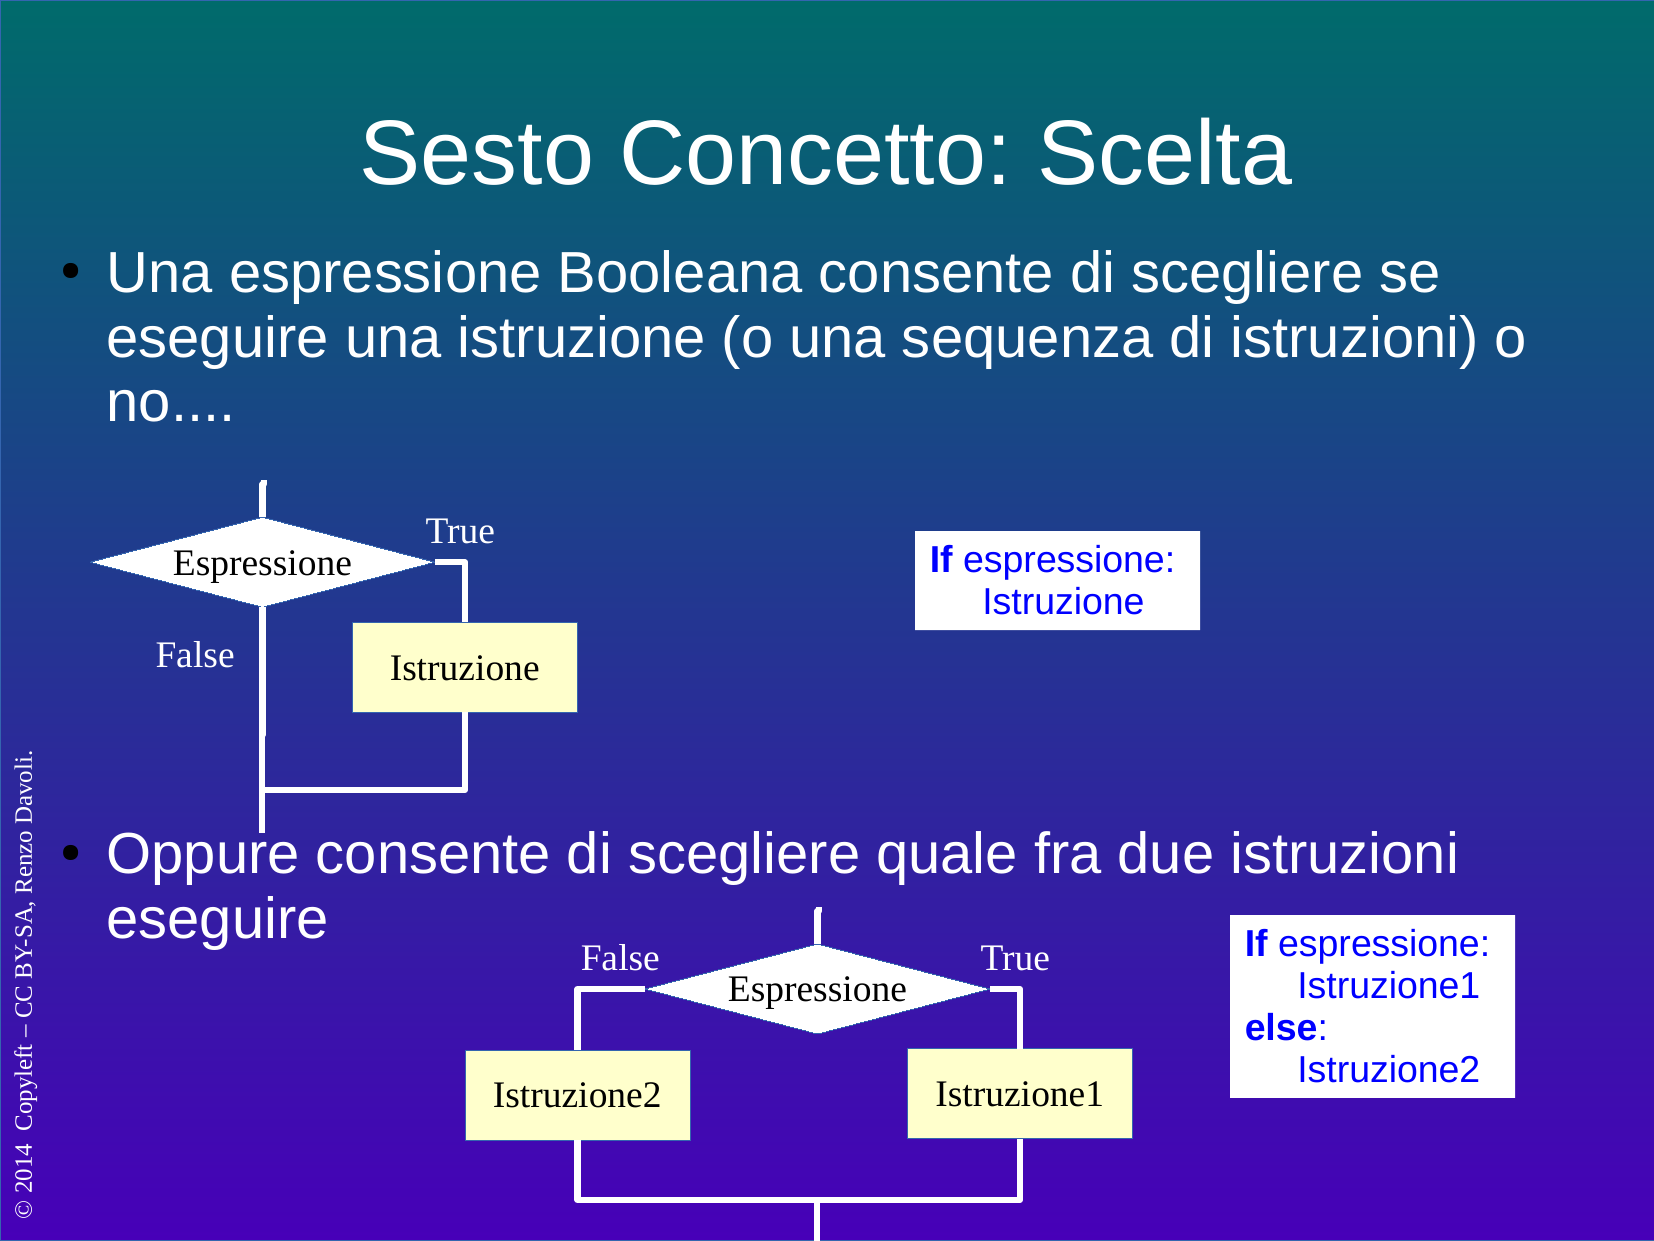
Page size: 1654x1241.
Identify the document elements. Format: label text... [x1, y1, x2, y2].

text_box False [140, 626, 250, 684]
text_box Istruzione1 [907, 1048, 1133, 1139]
text_box Istruzione [352, 622, 578, 713]
text_box If espressione: Istruzione1 else: Istruzione2 [1230, 915, 1516, 1098]
text_box True [965, 930, 1066, 987]
text_box True [410, 503, 511, 560]
list Una espressione Booleana consente di scegliere se eseguire una istruzione (o una sequenza di istruzioni) o no.... Oppure consente di scegliere quale fra due istruzioni eseguire [45, 240, 1534, 961]
text_box Istruzione2 [465, 1050, 691, 1141]
title Sesto Concetto: Scelta [82, 49, 1571, 257]
text_box If espressione: Istruzione [915, 531, 1201, 631]
text_box Espressione [645, 944, 990, 1034]
text_box False [566, 930, 676, 987]
text_box Espressione [90, 517, 435, 607]
